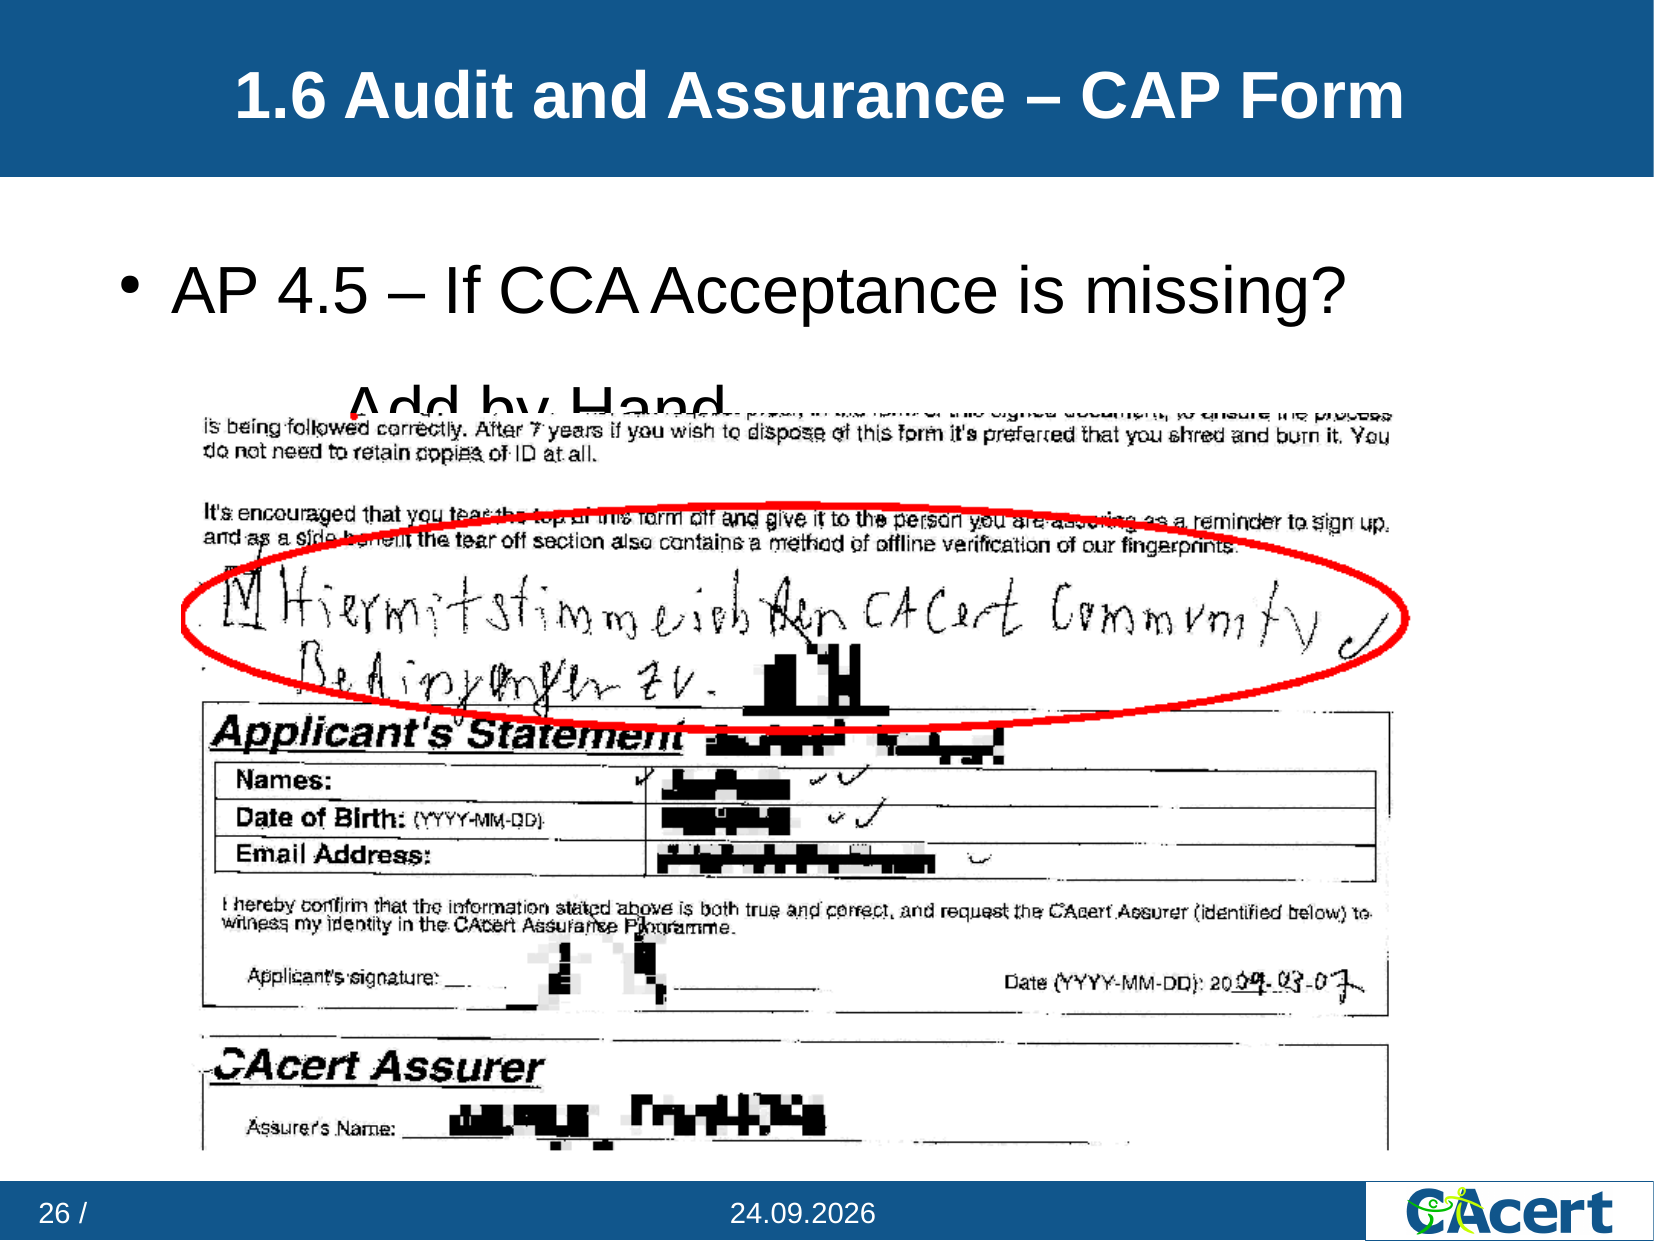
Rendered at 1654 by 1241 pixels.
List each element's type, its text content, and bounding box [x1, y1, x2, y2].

title 1.6 Audit and Assurance – CAP Form [76, 17, 1565, 166]
picture [181, 413, 1418, 1152]
list AP 4.5 – If CCA Acceptance is missing? → Add by Hand [82, 206, 1625, 1065]
